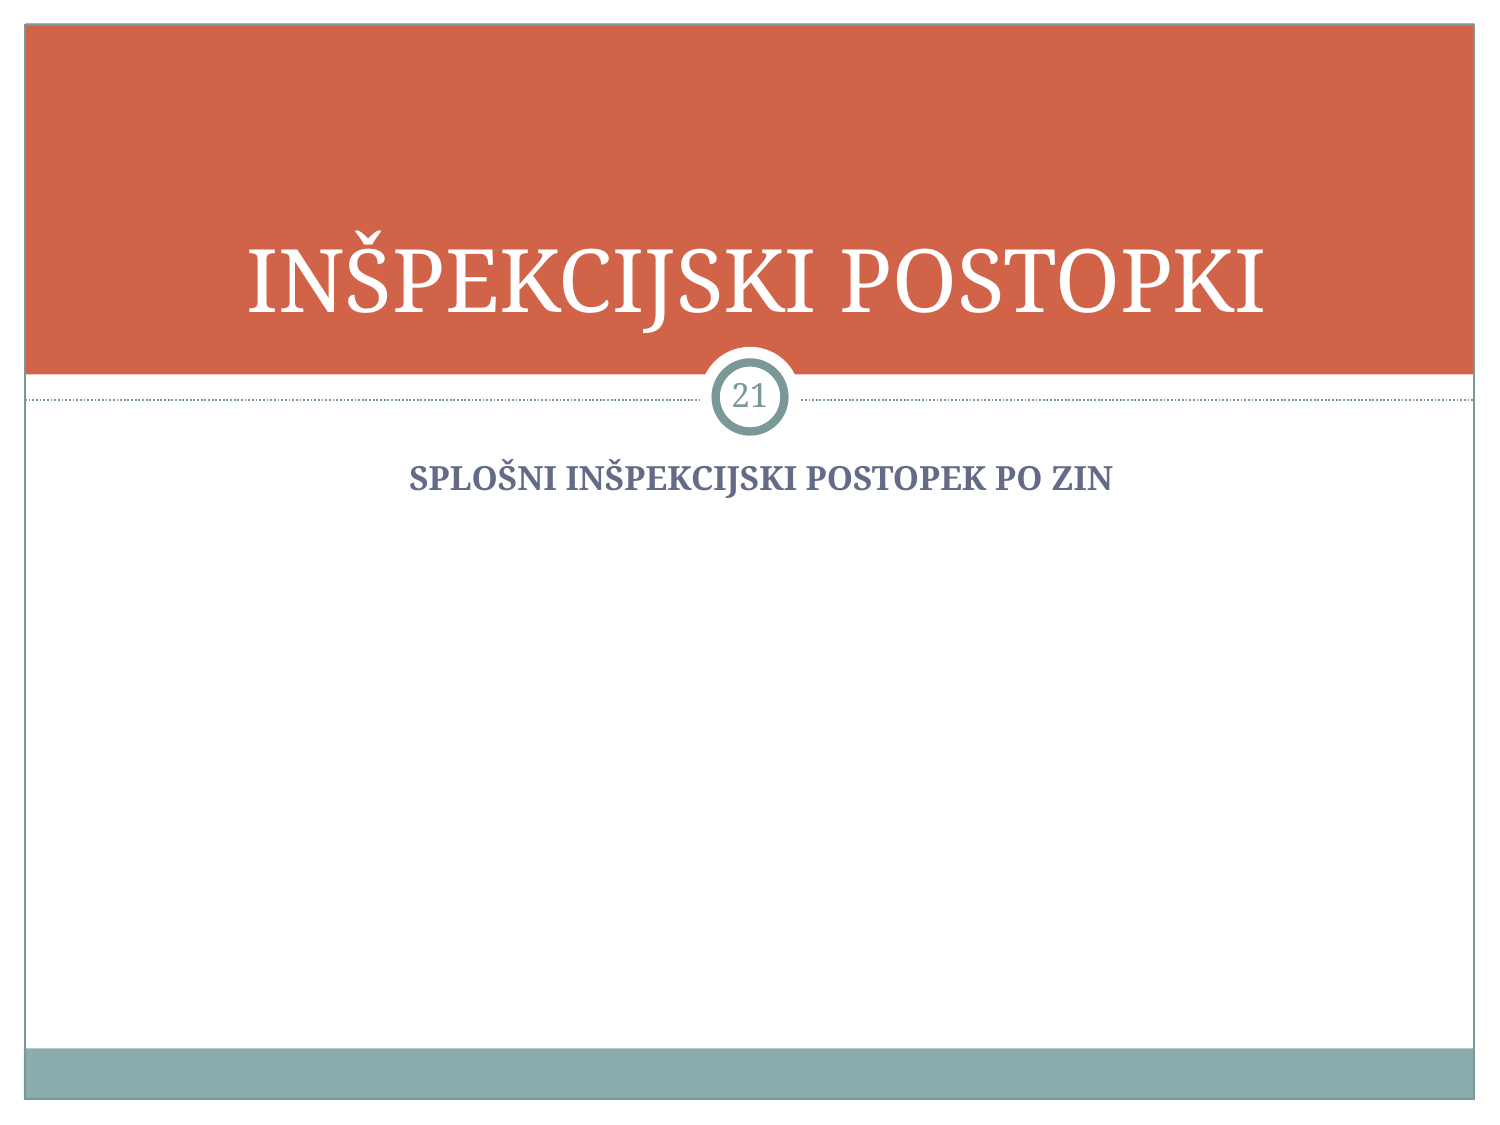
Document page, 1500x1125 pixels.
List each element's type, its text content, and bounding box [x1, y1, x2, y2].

list SPLOŠNI INŠPEKCIJSKI POSTOPEK PO ZIN [183, 450, 1341, 725]
text_box <number> [712, 360, 788, 434]
title INŠPEKCIJSKI POSTOPKI [118, 87, 1394, 338]
